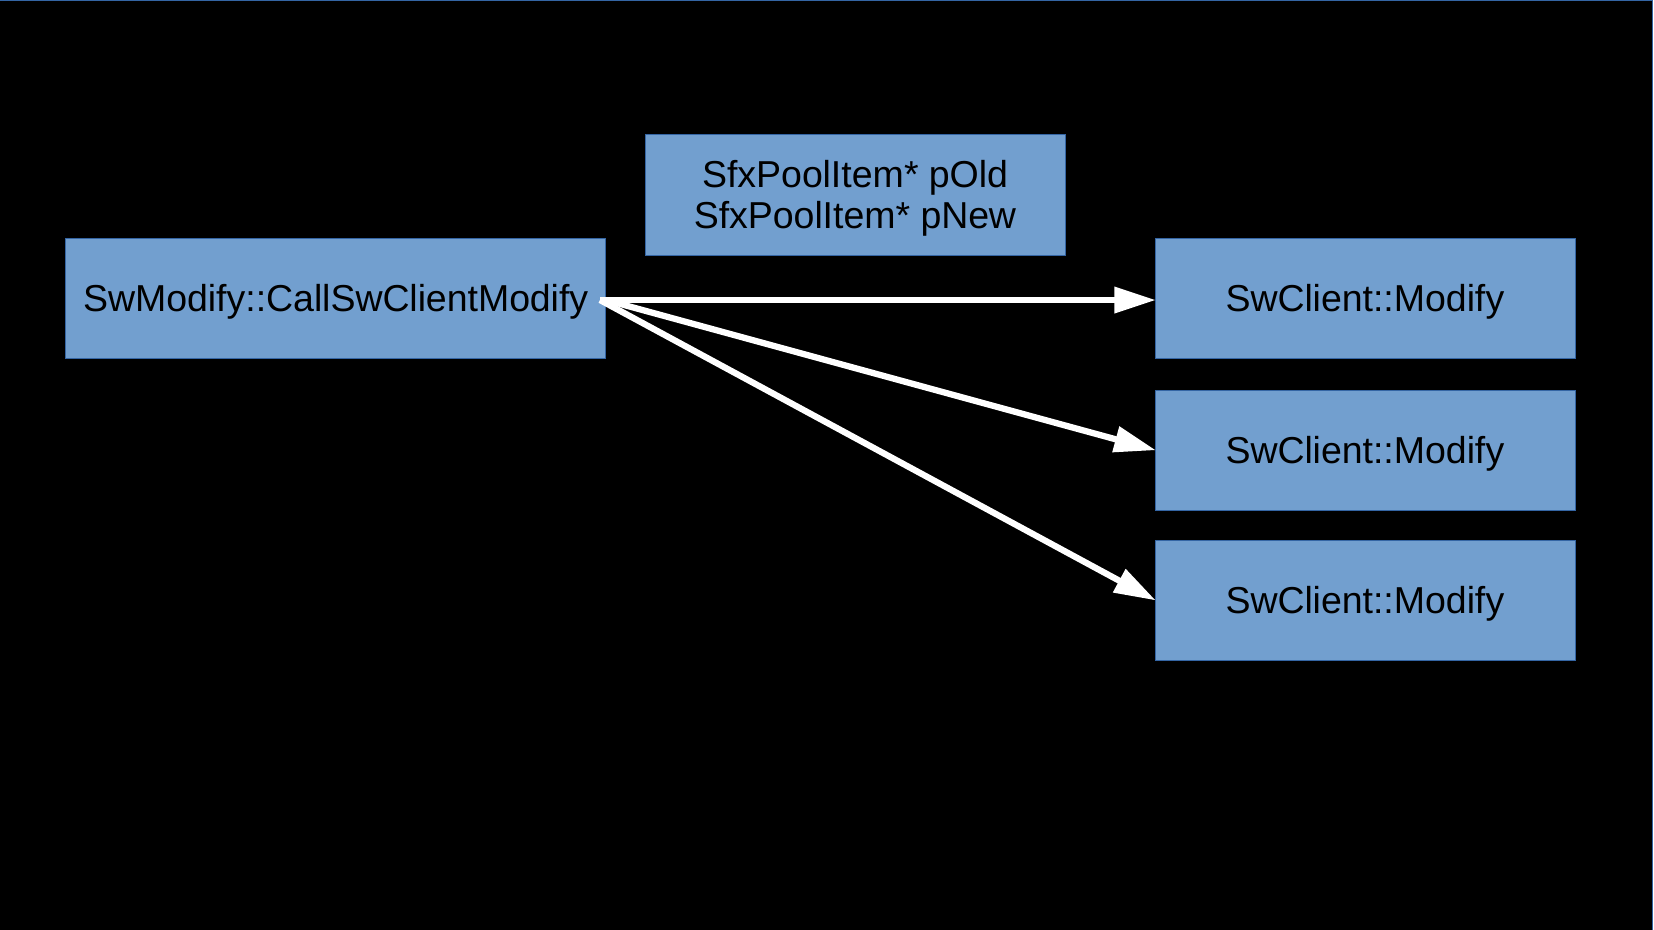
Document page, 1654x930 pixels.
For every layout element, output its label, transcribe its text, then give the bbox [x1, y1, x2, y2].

text_box SwClient::Modify [1155, 540, 1576, 661]
text_box [0, 0, 1653, 930]
text_box SwModify::CallSwClientModify [65, 238, 606, 359]
text_box SwClient::Modify [1155, 390, 1576, 511]
text_box SwClient::Modify [1155, 238, 1576, 359]
text_box SfxPoolItem* pOld SfxPoolItem* pNew [645, 134, 1066, 256]
